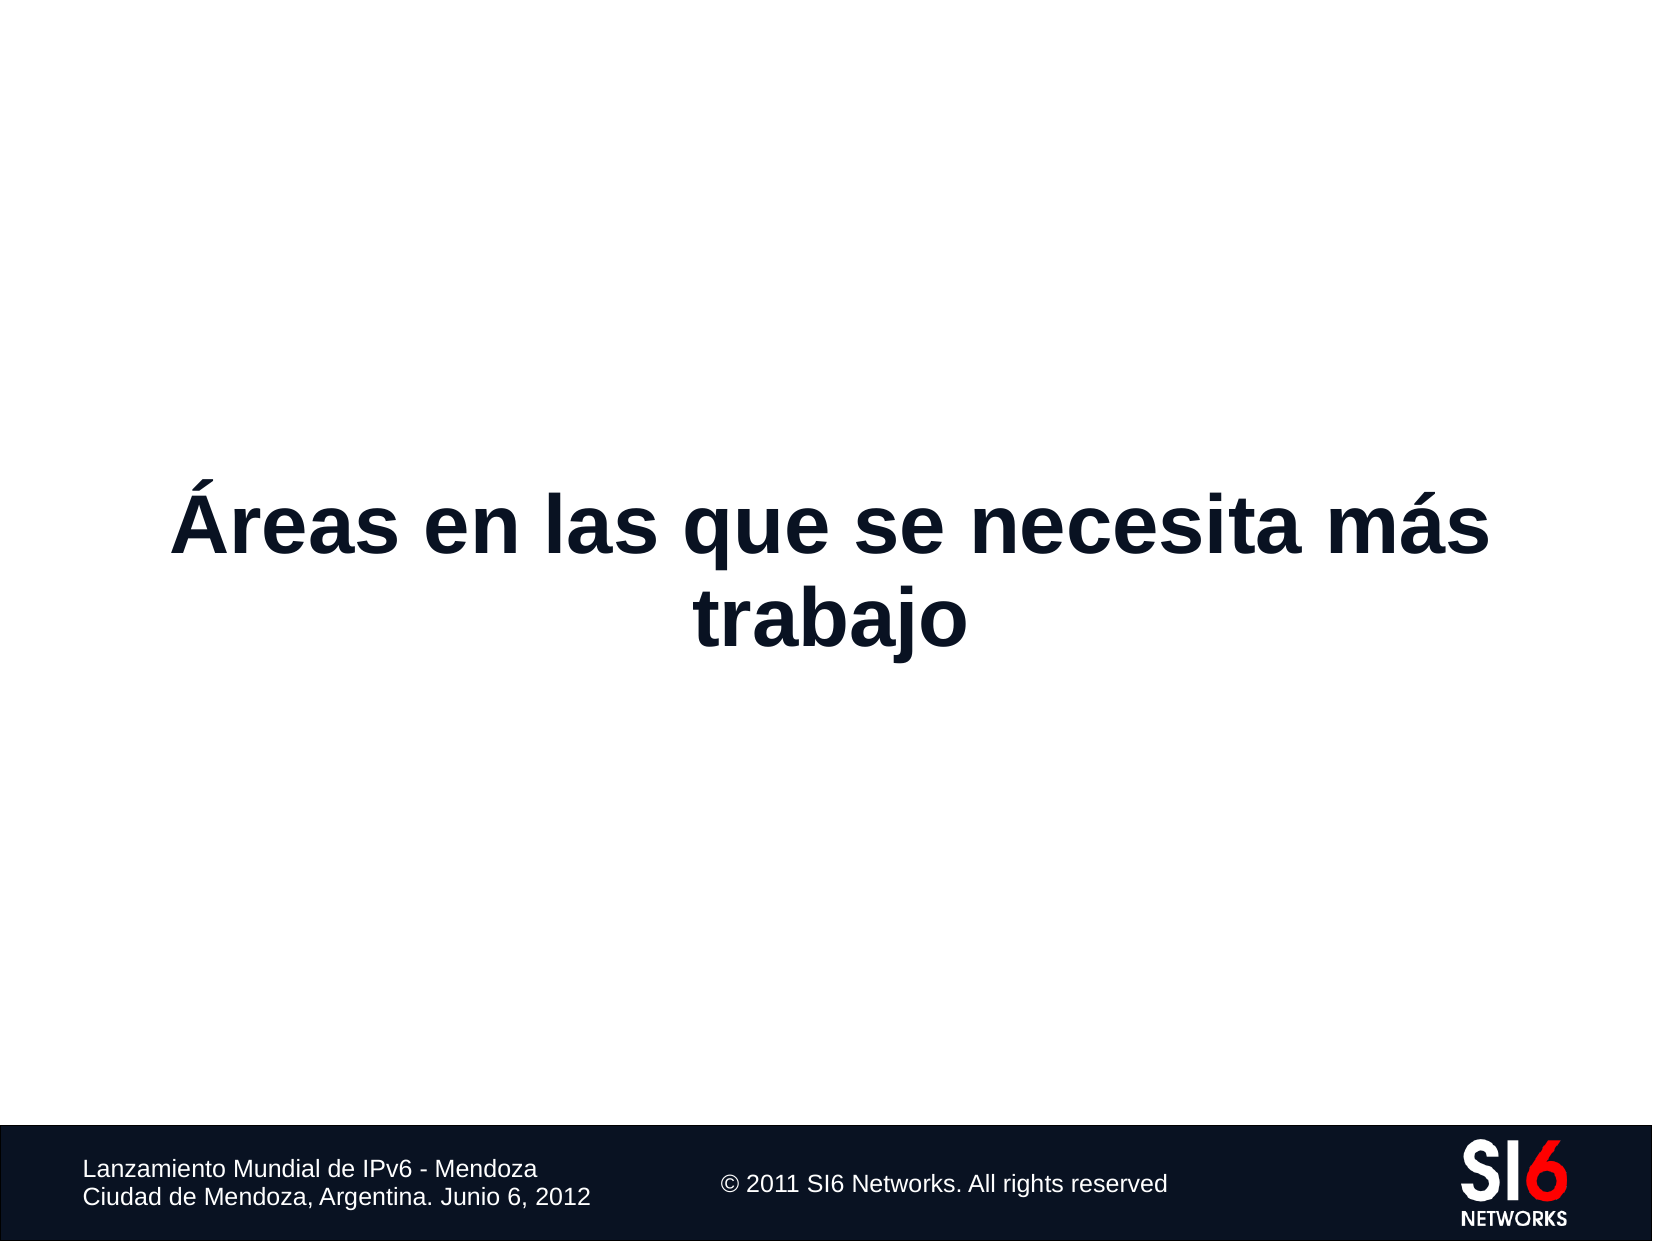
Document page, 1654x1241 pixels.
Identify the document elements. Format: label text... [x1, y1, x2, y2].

picture [1461, 1139, 1567, 1226]
title Áreas en las que se necesita más trabajo [86, 467, 1576, 676]
